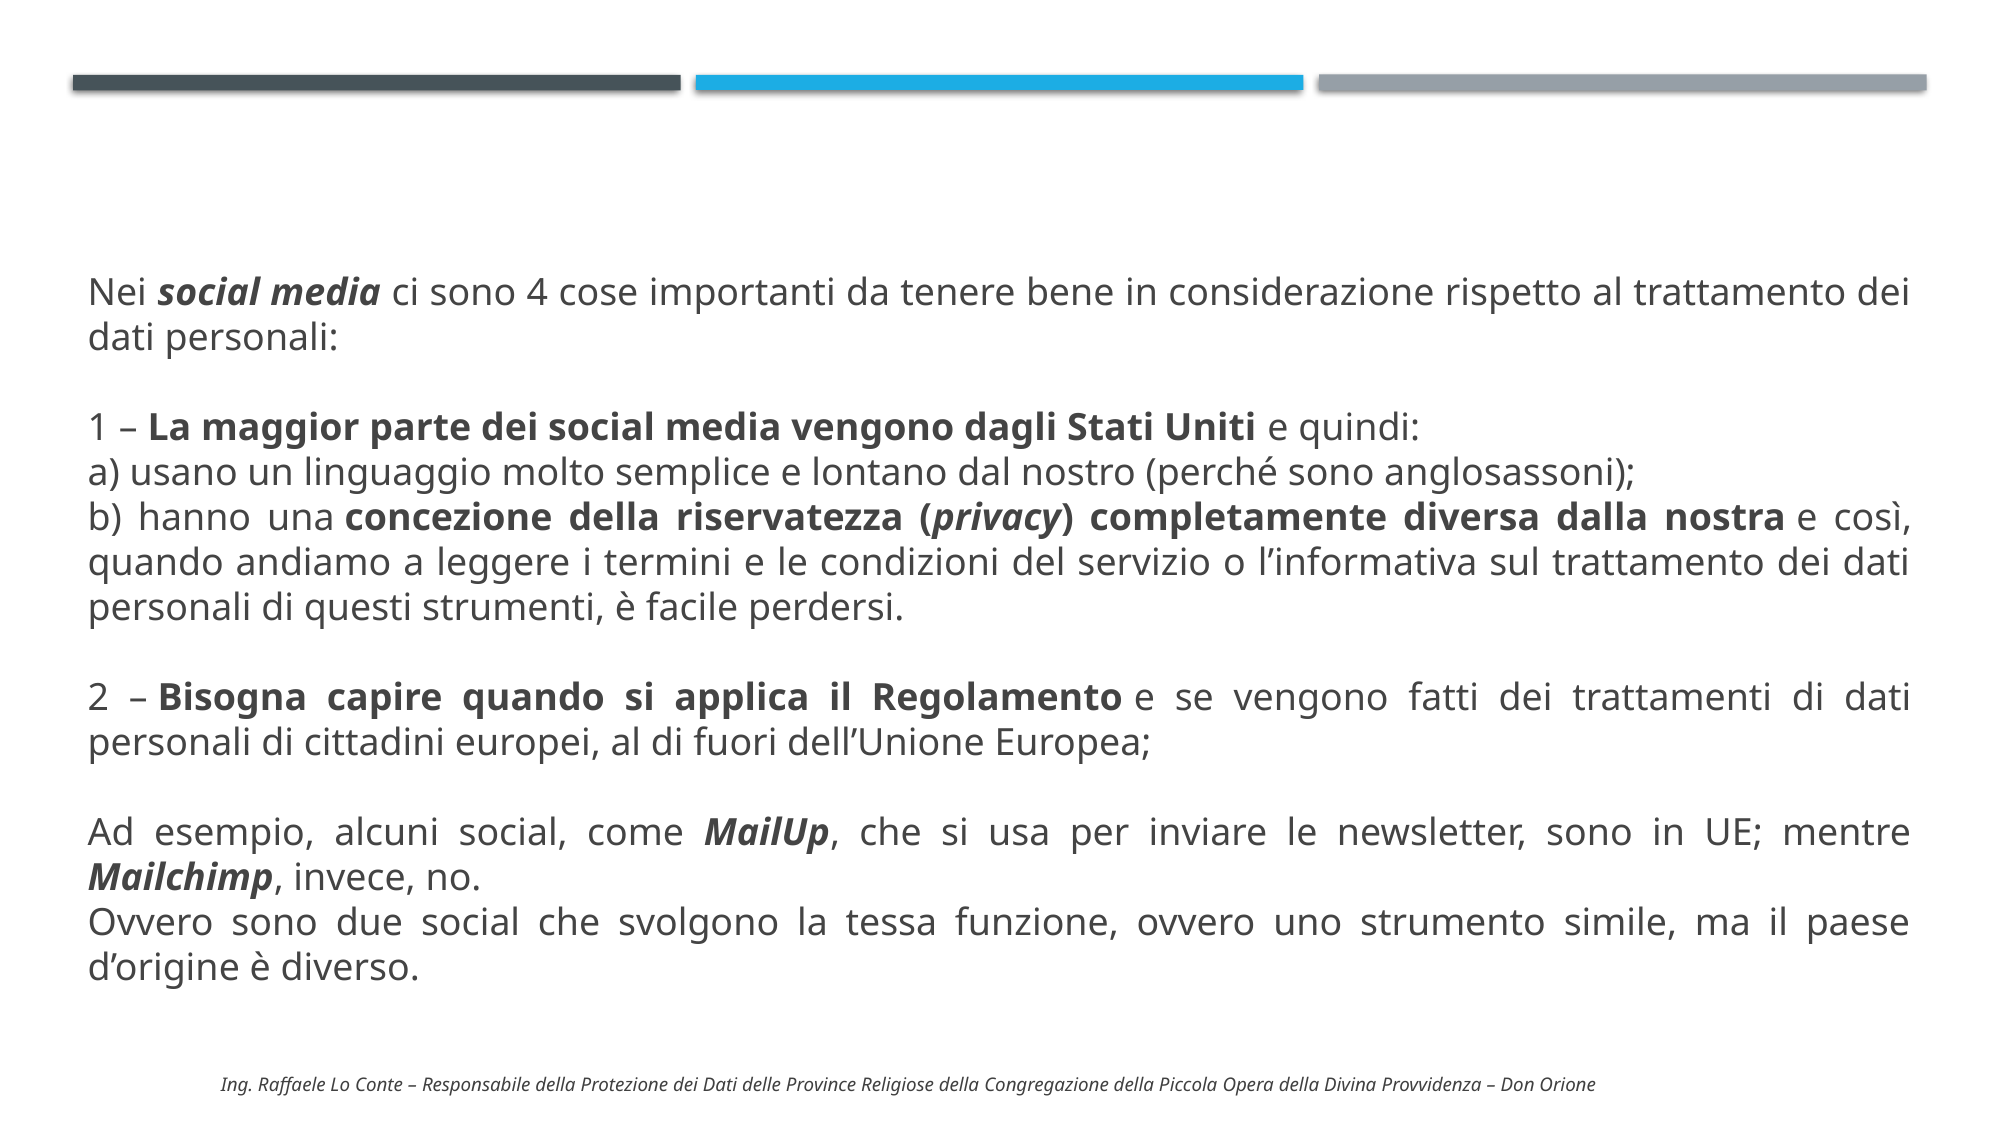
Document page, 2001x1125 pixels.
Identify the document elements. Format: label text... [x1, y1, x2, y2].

text_box Nei social media ci sono 4 cose importanti da tenere bene in considerazione rispetto al trattamento dei dati personali: 1 – La maggior parte dei social media vengono dagli Stati Uniti e quindi: a) usano un linguaggio molto semplice e lontano dal nostro (perché sono anglosassoni); b) hanno una concezione della riservatezza (privacy) completamente diversa dalla nostra e così, quando andiamo a leggere i termini e le condizioni del servizio o l’informativa sul trattamento dei dati personali di questi strumenti, è facile perdersi. 2 – Bisogna capire quando si applica il Regolamento e se vengono fatti dei trattamenti di dati personali di cittadini europei, al di fuori dell’Unione Europea; Ad esempio, alcuni social, come MailUp, che si usa per inviare le newsletter, sono in UE; mentre Mailchimp, invece, no. Ovvero sono due social che svolgono la tessa funzione, ovvero uno strumento simile, ma il paese d’origine è diverso. [72, 215, 1927, 996]
slide_number Ing. Raffaele Lo Conte – Responsabile della Protezione dei Dati delle Province Religiose della Congregazione della Piccola Opera della Divina Provvidenza – Don Orione [100, 1053, 1715, 1114]
